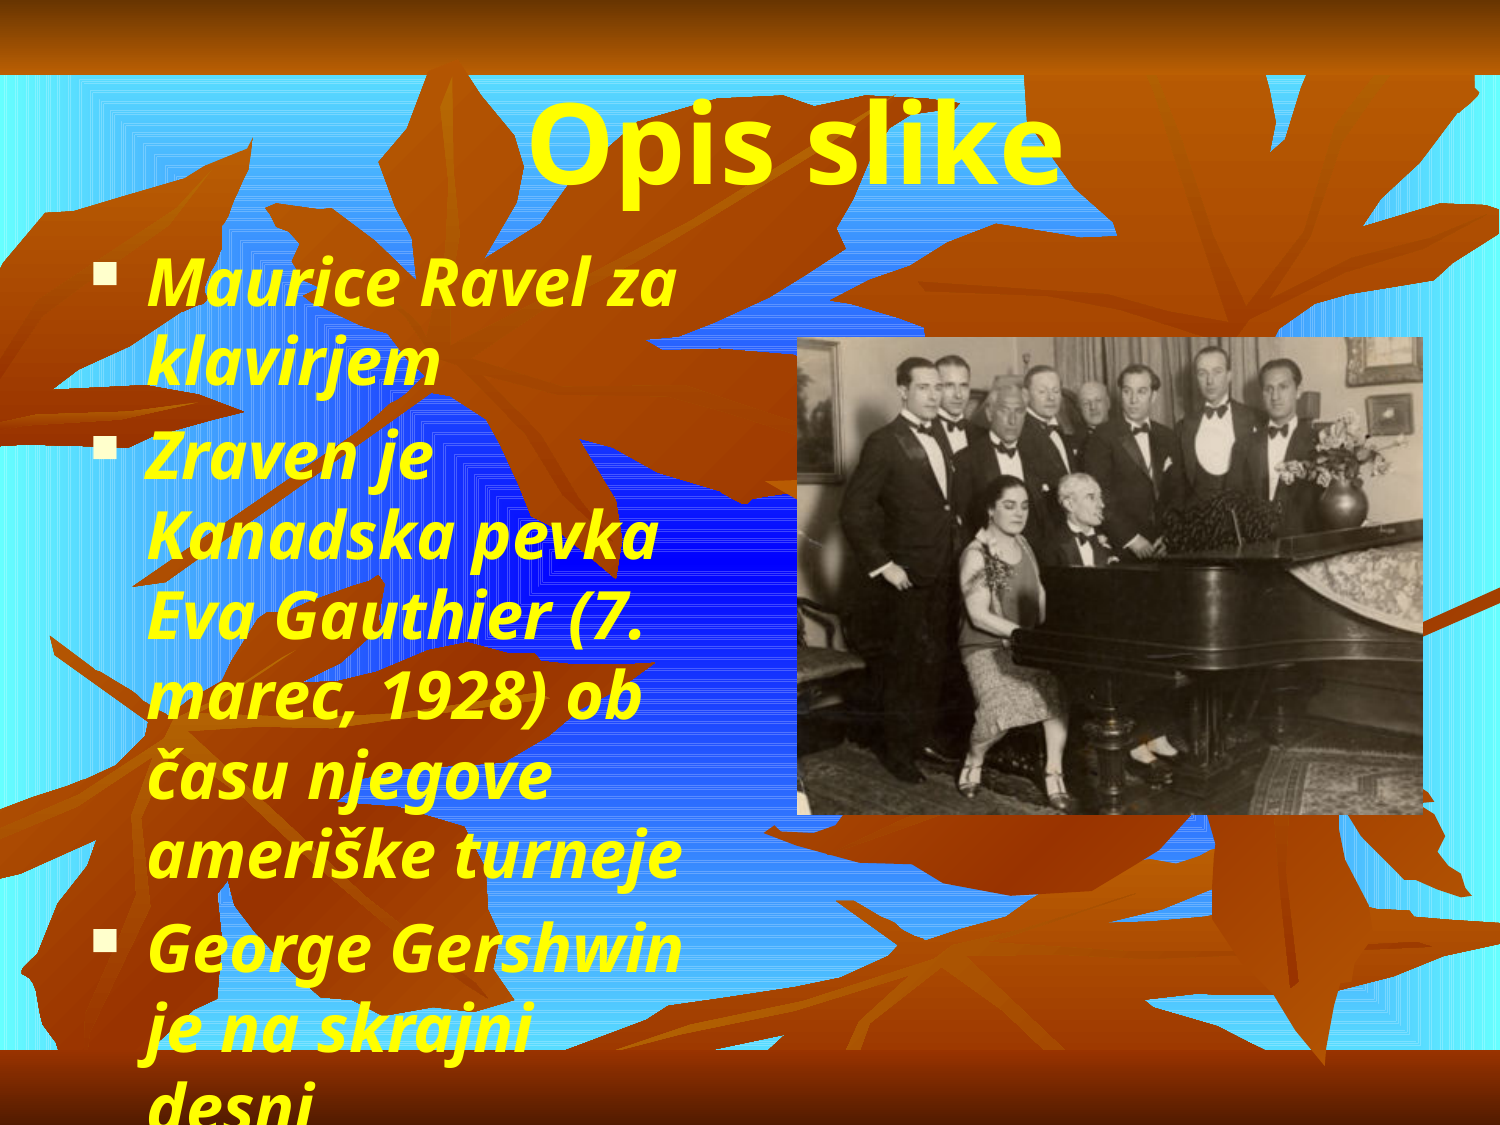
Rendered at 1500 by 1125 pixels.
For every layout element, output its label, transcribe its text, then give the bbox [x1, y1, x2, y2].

title Opis slike [75, 45, 1425, 234]
list Maurice Ravel za klavirjem Zraven je Kanadska pevka Eva Gauthier (7. marec, 1928) ob času njegove ameriške turneje George Gershwin je na skrajni desni [75, 231, 727, 1006]
picture [797, 337, 1423, 815]
